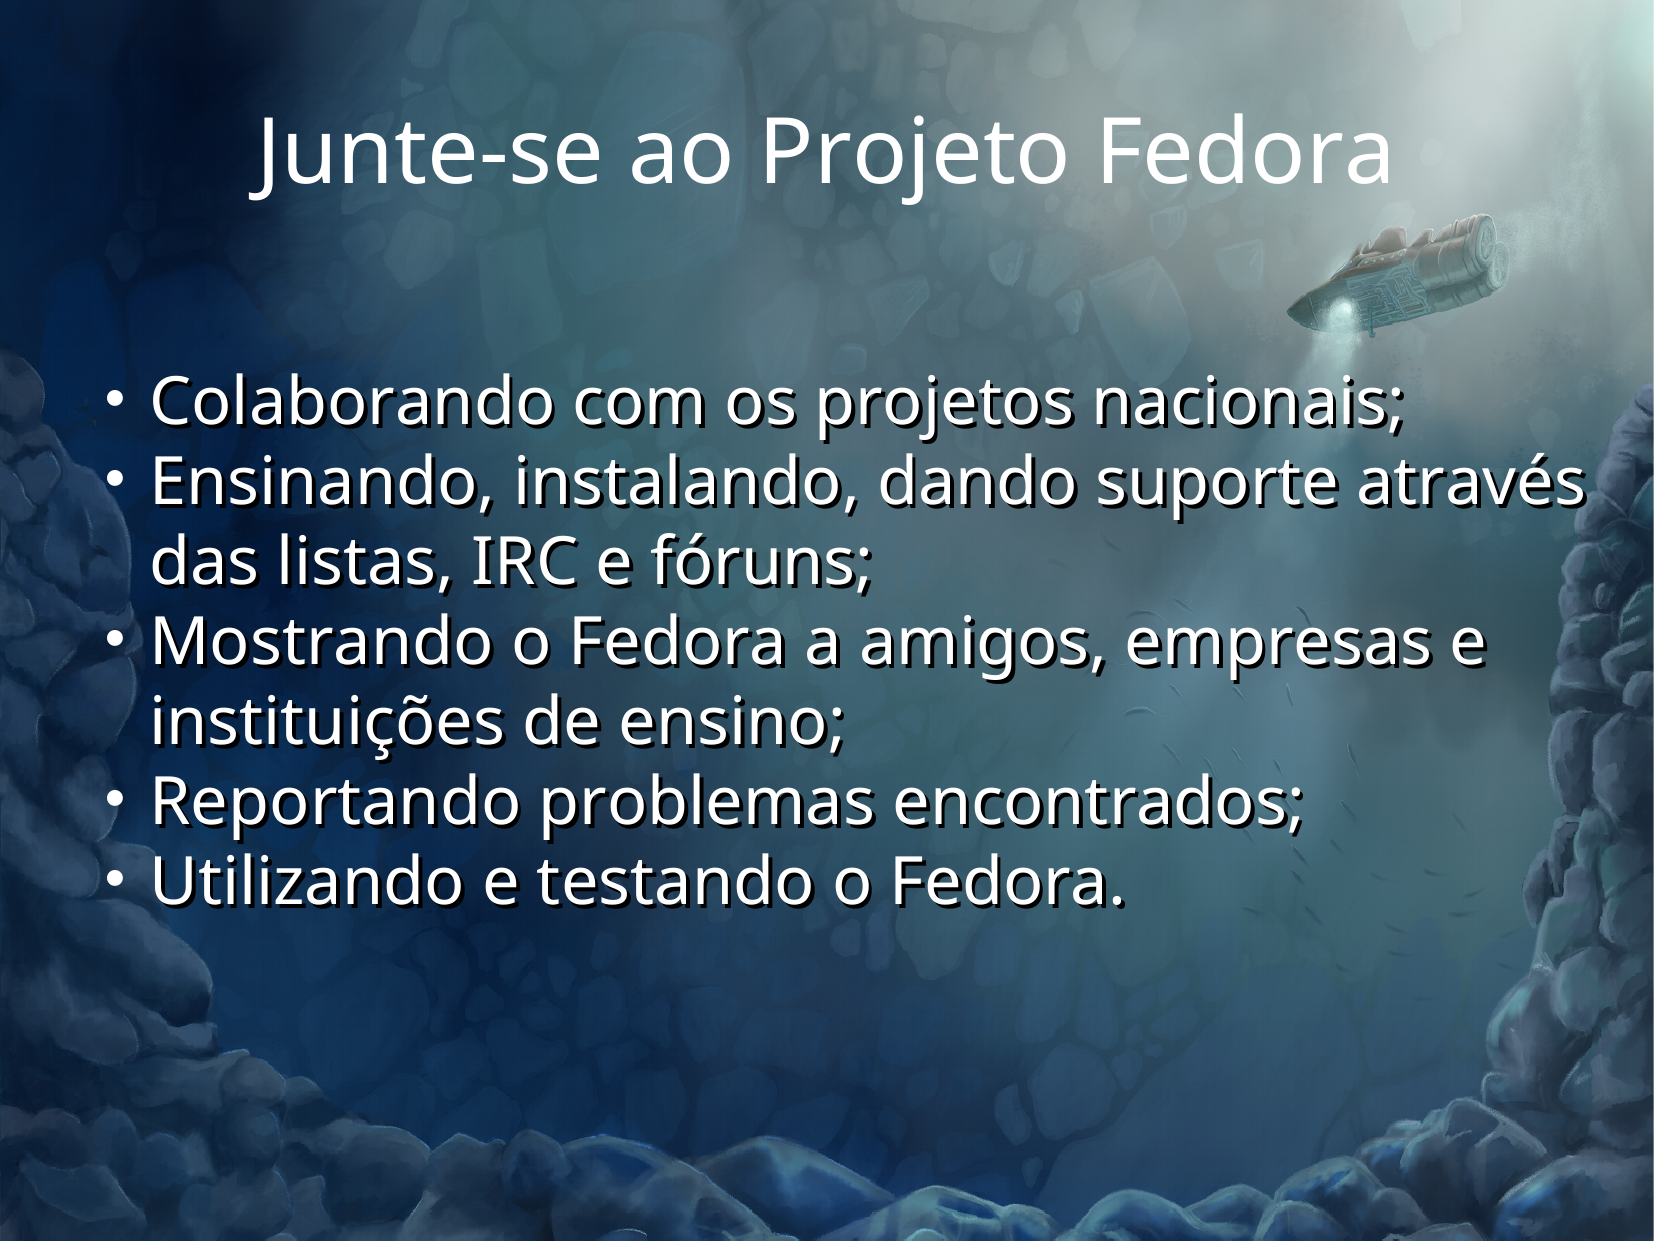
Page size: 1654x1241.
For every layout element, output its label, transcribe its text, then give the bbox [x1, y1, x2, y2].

text_box Colaborando com os projetos nacionais; Ensinando, instalando, dando suporte através das listas, IRC e fóruns; Mostrando o Fedora a amigos, empresas e instituições de ensino; Reportando problemas encontrados; Utilizando e testando o Fedora. [88, 350, 1625, 886]
title Junte-se ao Projeto Fedora [82, 56, 1571, 249]
picture [0, 0, 1654, 1241]
